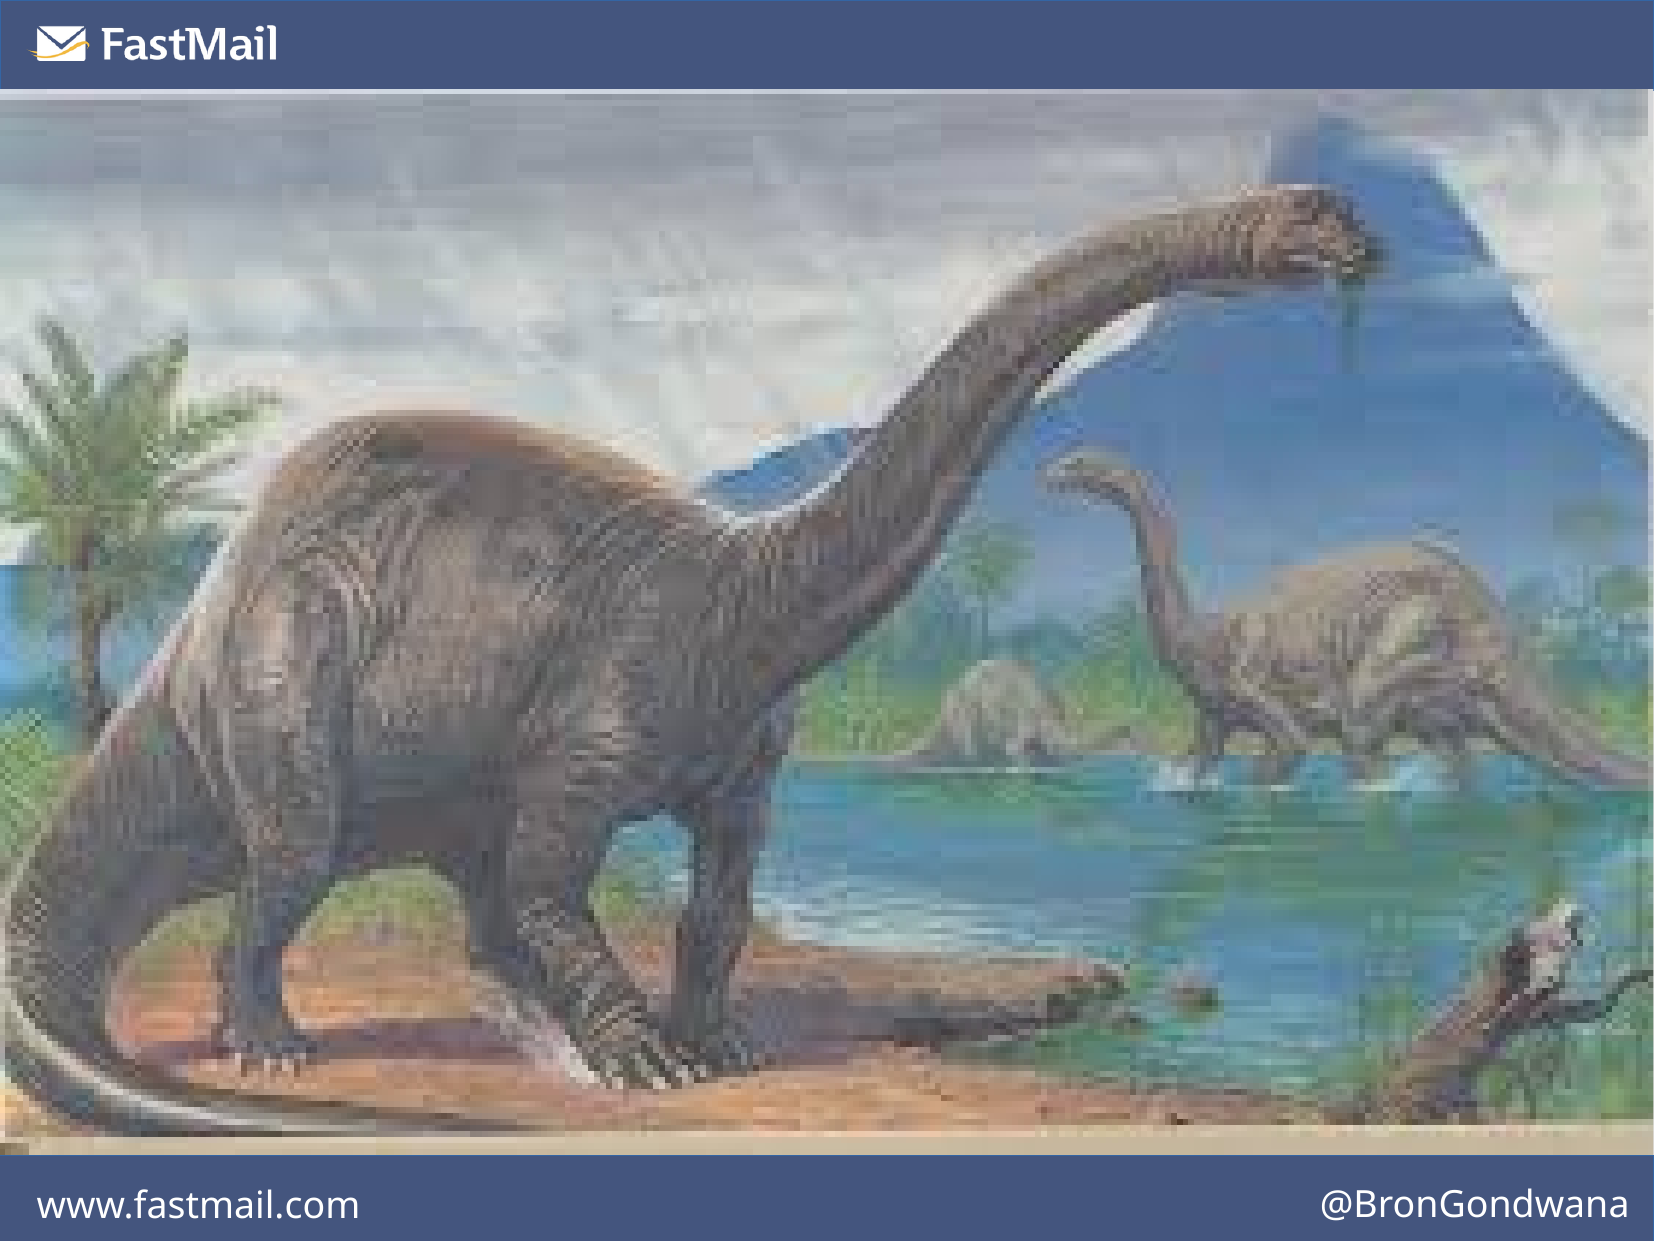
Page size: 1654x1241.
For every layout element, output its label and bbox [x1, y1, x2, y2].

picture [0, 89, 1654, 1156]
picture [26, 8, 302, 78]
